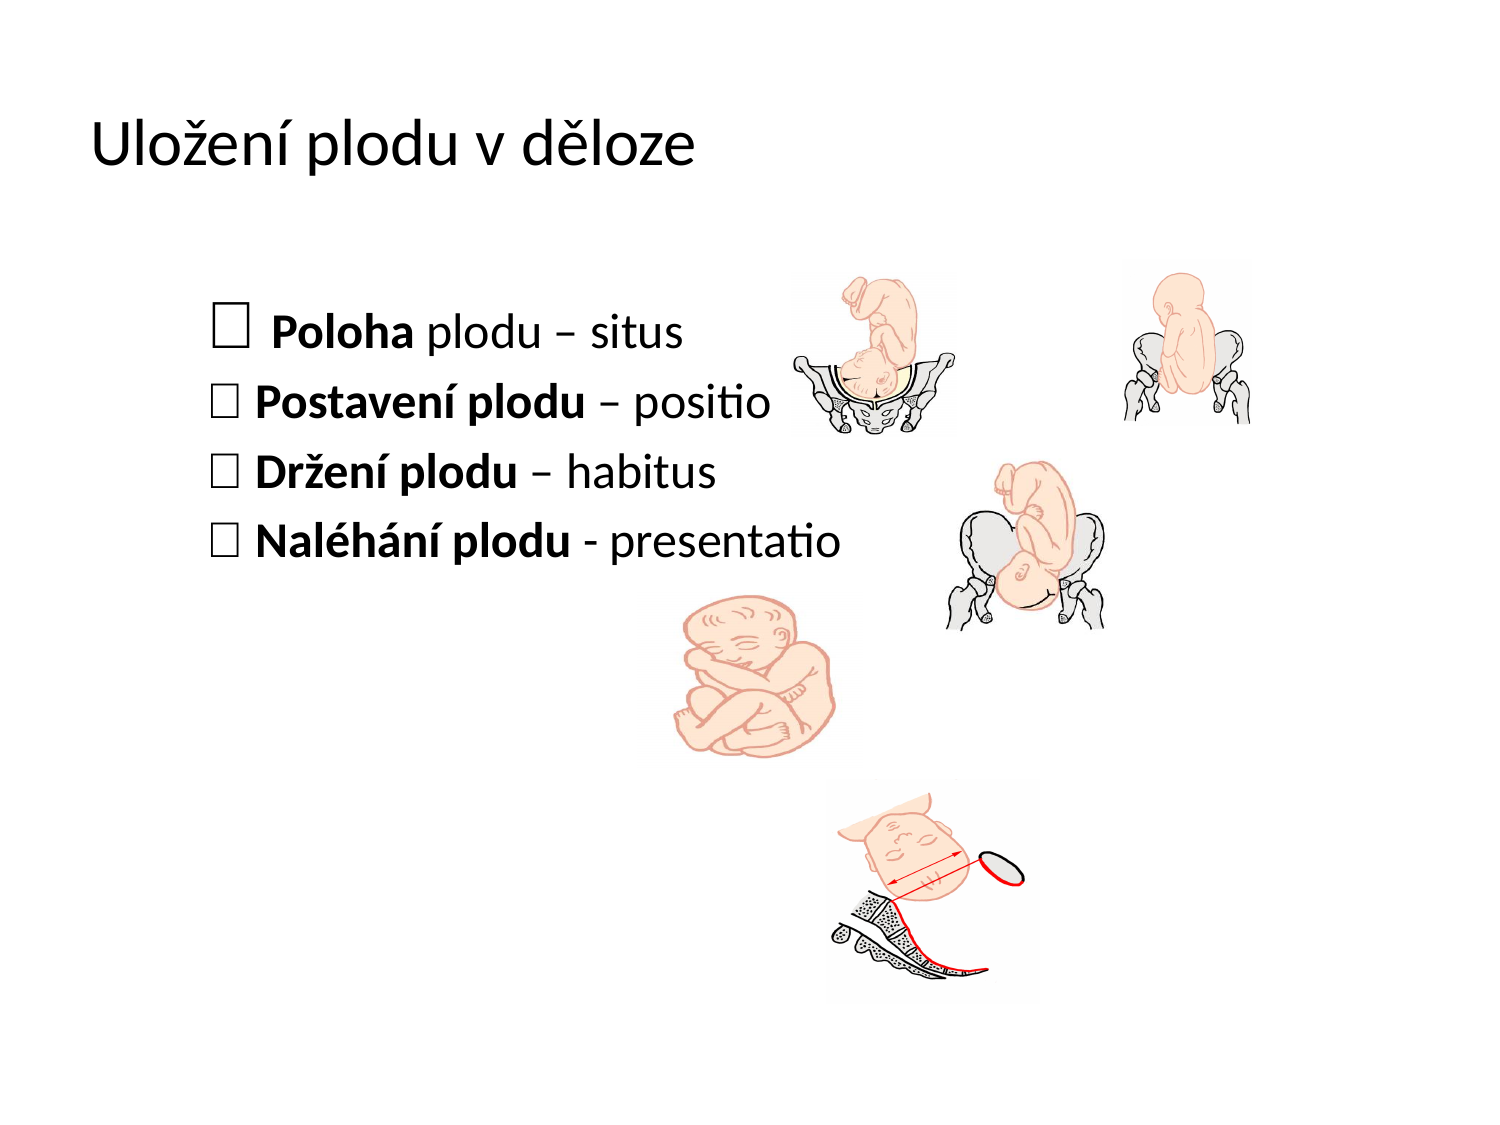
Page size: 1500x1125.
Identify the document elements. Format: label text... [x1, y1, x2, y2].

picture [637, 590, 863, 768]
picture [1122, 259, 1252, 426]
picture [933, 448, 1122, 638]
title Uložení plodu v děloze [75, 45, 1425, 233]
picture [791, 271, 957, 437]
list  Poloha plodu – situs  Postavení plodu – positio  Držení plodu – habitus  Naléhání plodu - presentatio [74, 280, 1430, 1065]
picture [826, 779, 1040, 1004]
